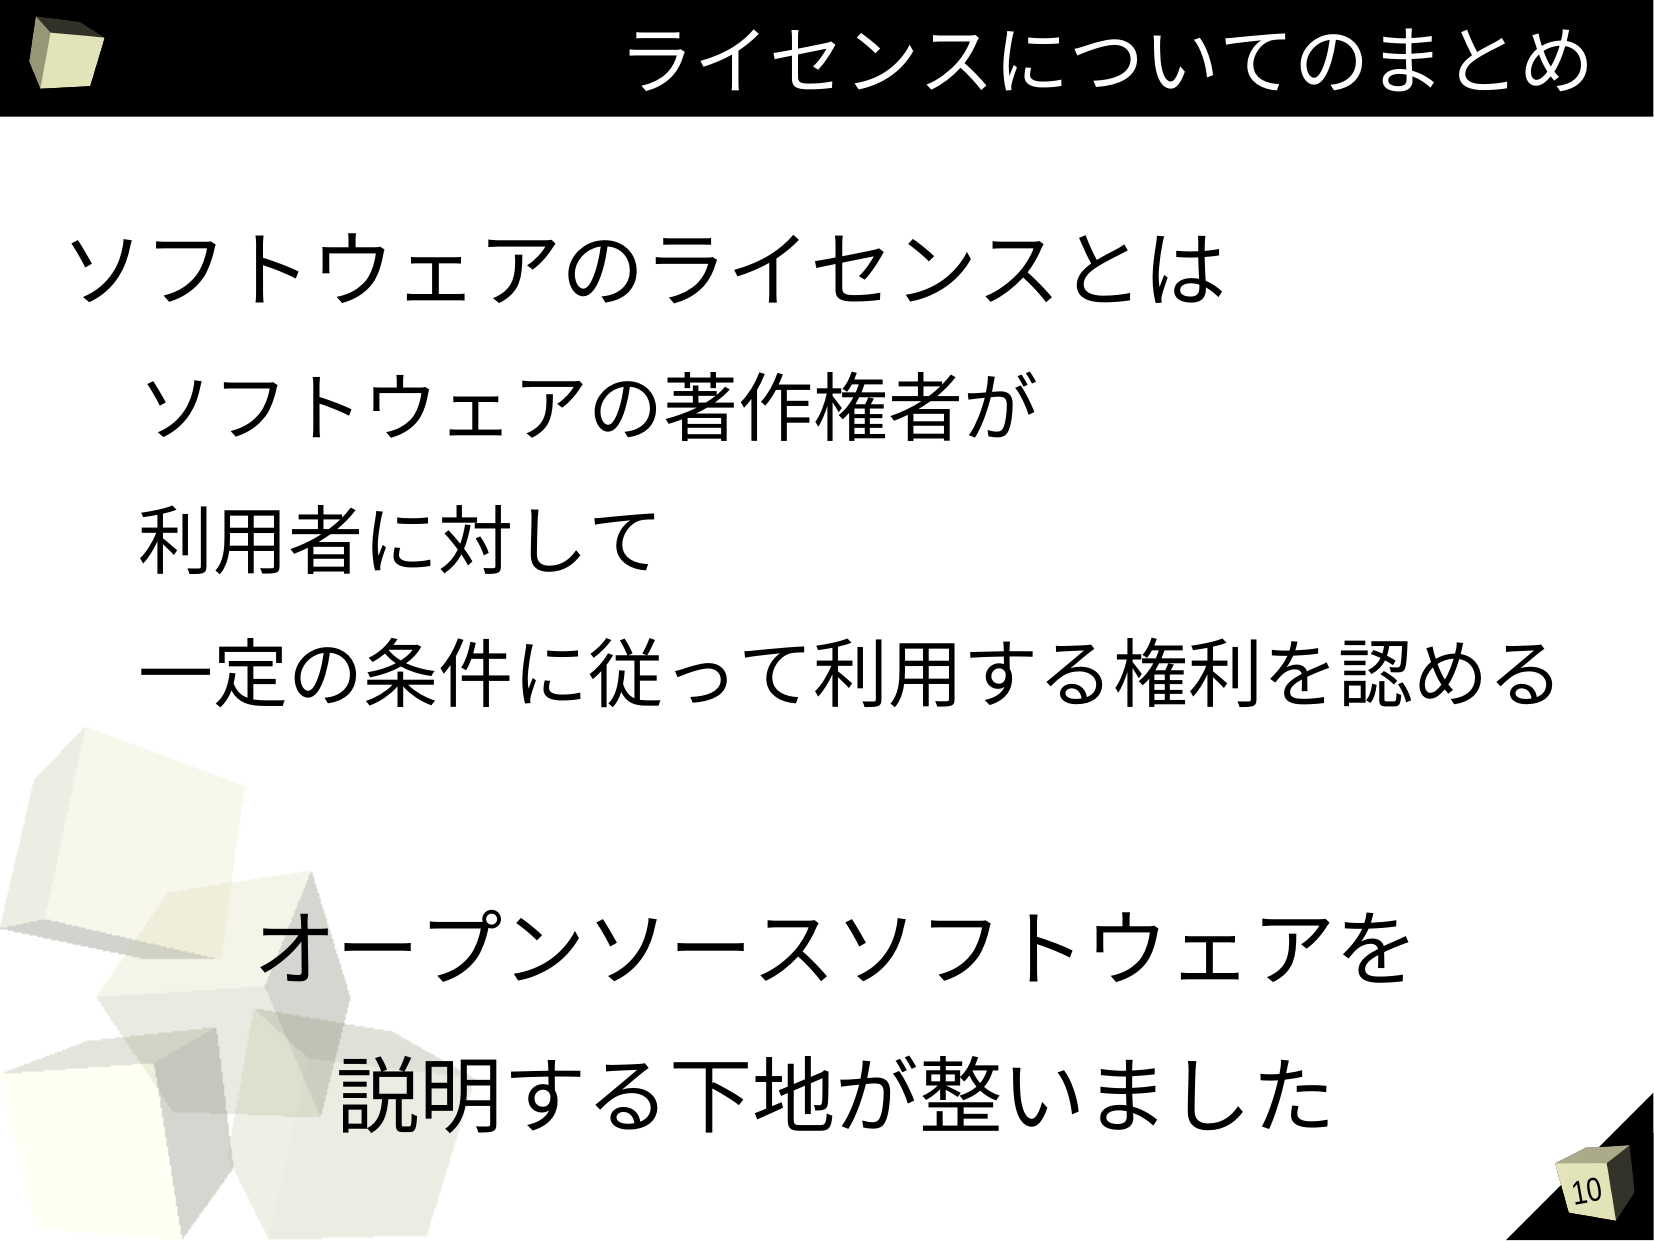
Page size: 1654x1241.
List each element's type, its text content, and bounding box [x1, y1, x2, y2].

title ライセンスについてのまとめ [118, 0, 1595, 119]
list ソフトウェアのライセンスとは ソフトウェアの著作権者が 利用者に対して 一定の条件に従って利用する権利を認める オープンソースソフトウェアを 説明する下地が整いました [44, 177, 1611, 1214]
picture [0, 726, 477, 1241]
